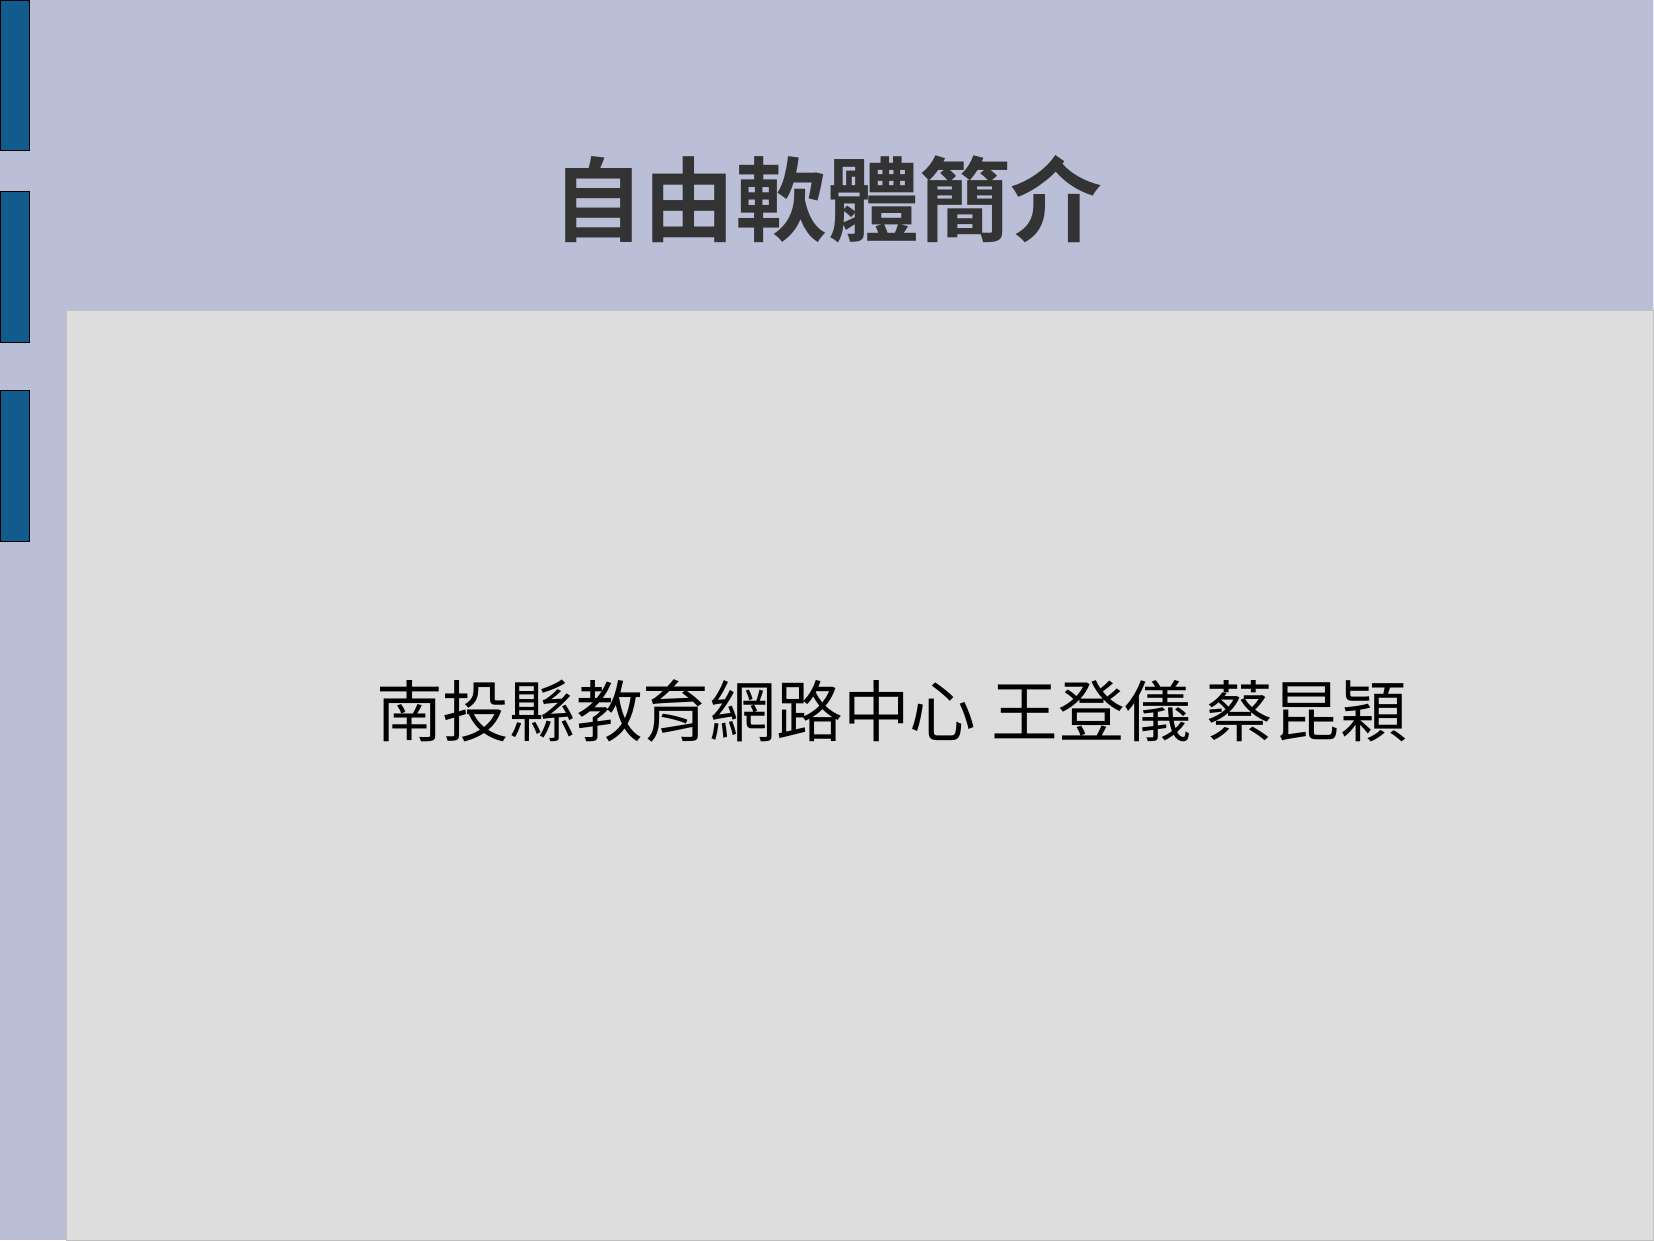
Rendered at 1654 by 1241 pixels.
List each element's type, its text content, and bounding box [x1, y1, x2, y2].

title 自由軟體簡介 [121, 91, 1534, 299]
subtitle 南投縣教育網路中心 王登儀 蔡昆穎 [178, 364, 1570, 1147]
